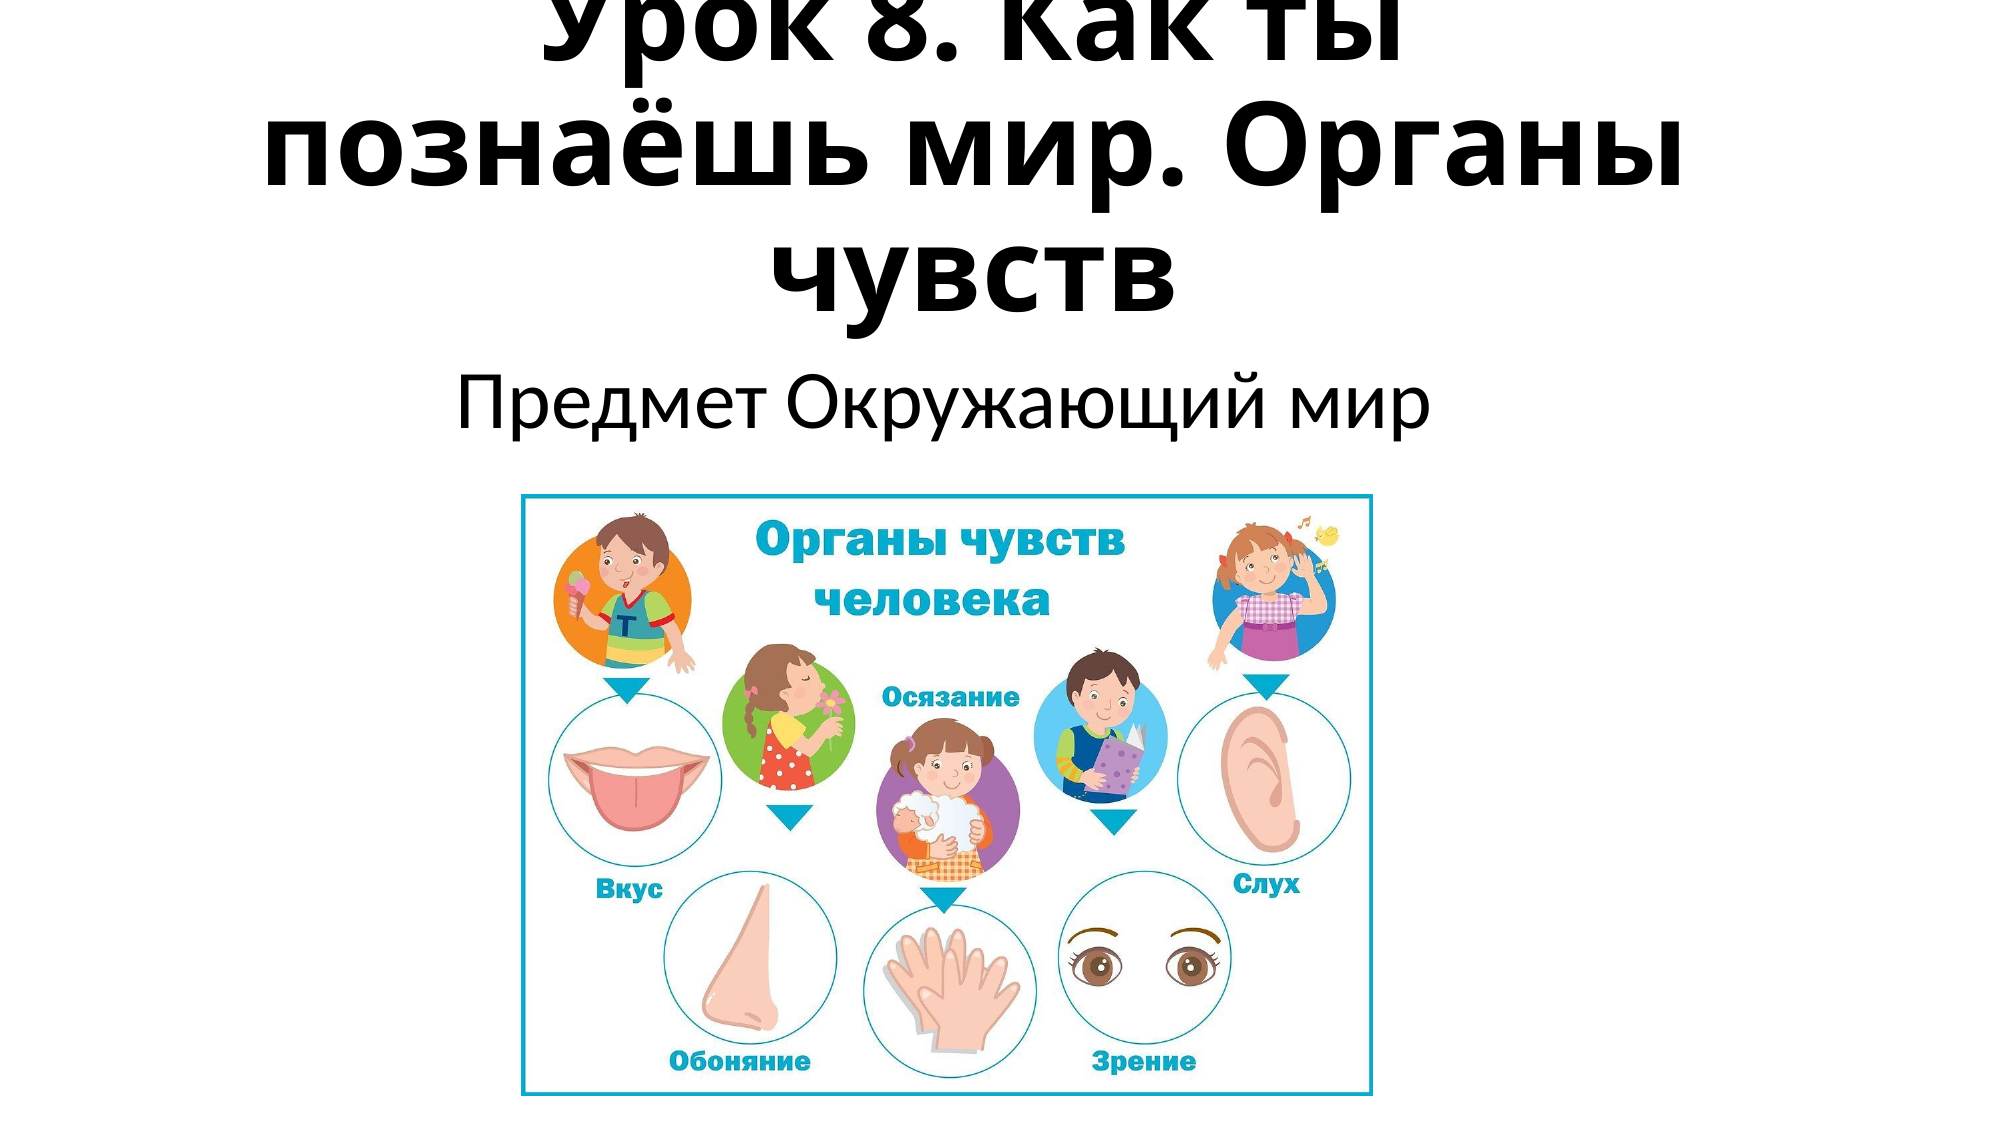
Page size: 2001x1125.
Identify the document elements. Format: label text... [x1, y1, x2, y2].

picture [521, 494, 1371, 1096]
title Урок 8. Как ты познаёшь мир. Органы чувств [223, 0, 1724, 344]
subtitle Предмет Окружающий мир [194, 348, 1695, 490]
